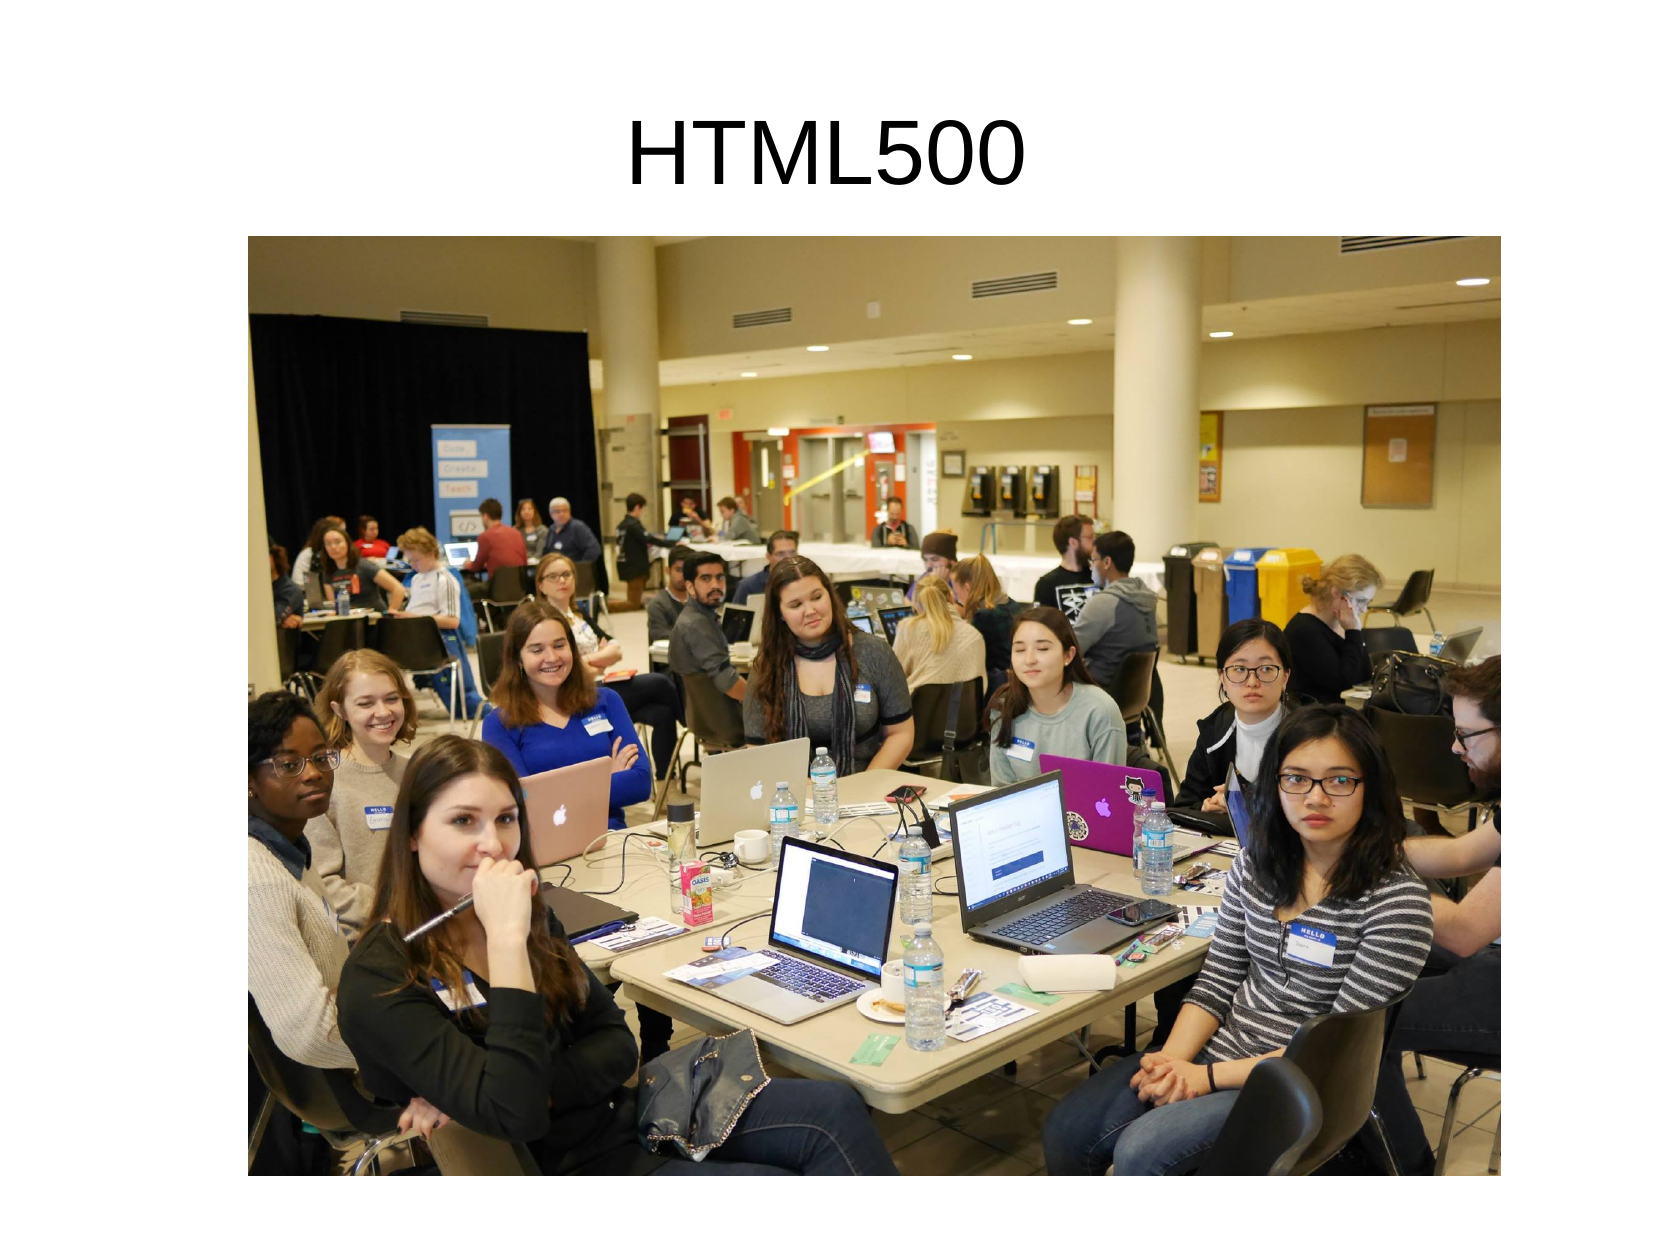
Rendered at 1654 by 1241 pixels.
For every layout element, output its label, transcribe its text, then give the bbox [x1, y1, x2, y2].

picture [248, 236, 1501, 1176]
title HTML500 [82, 49, 1571, 257]
